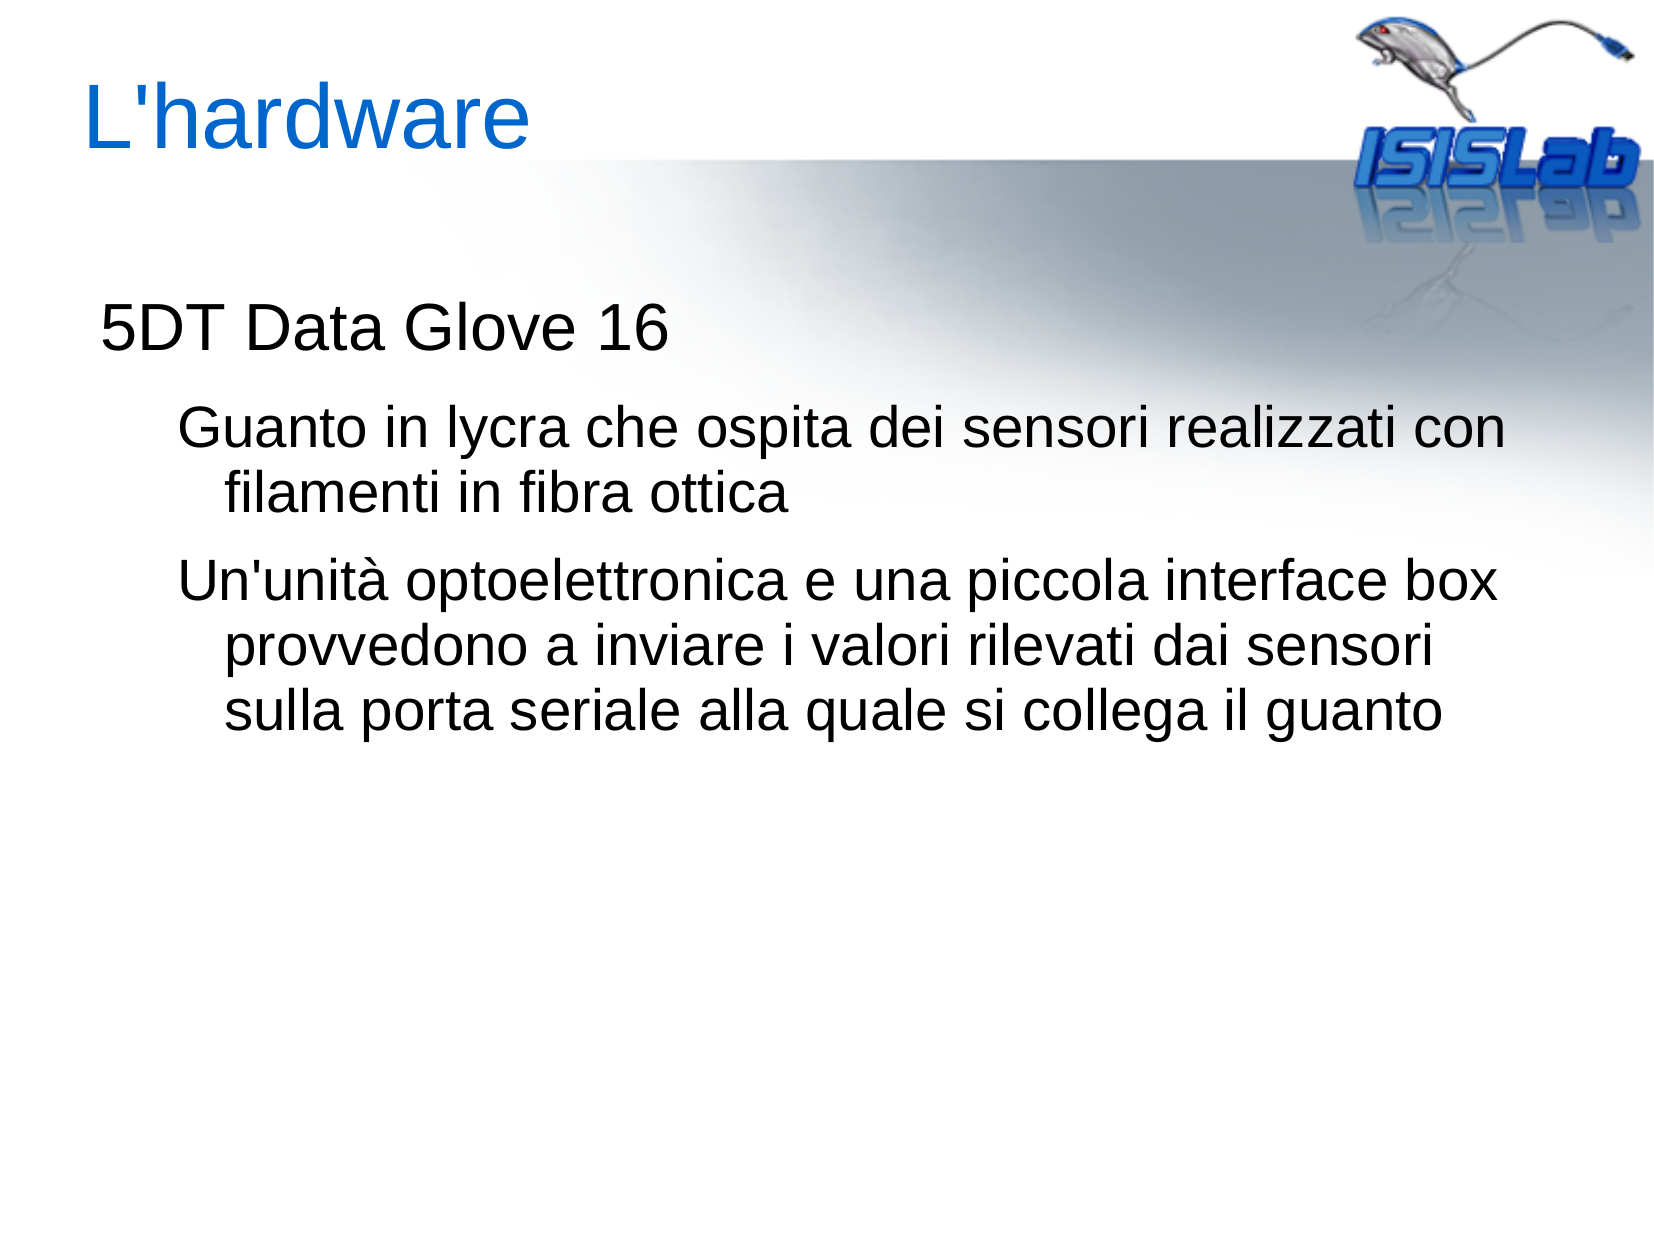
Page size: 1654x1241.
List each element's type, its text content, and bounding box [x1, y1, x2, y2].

list 5DT Data Glove 16 Guanto in lycra che ospita dei sensori realizzati con filamenti in fibra ottica Un'unità optoelettronica e una piccola interface box provvedono a inviare i valori rilevati dai sensori sulla porta seriale alla quale si collega il guanto [82, 290, 1571, 1094]
picture [0, 0, 1654, 1241]
title L'hardware [82, 13, 1571, 221]
